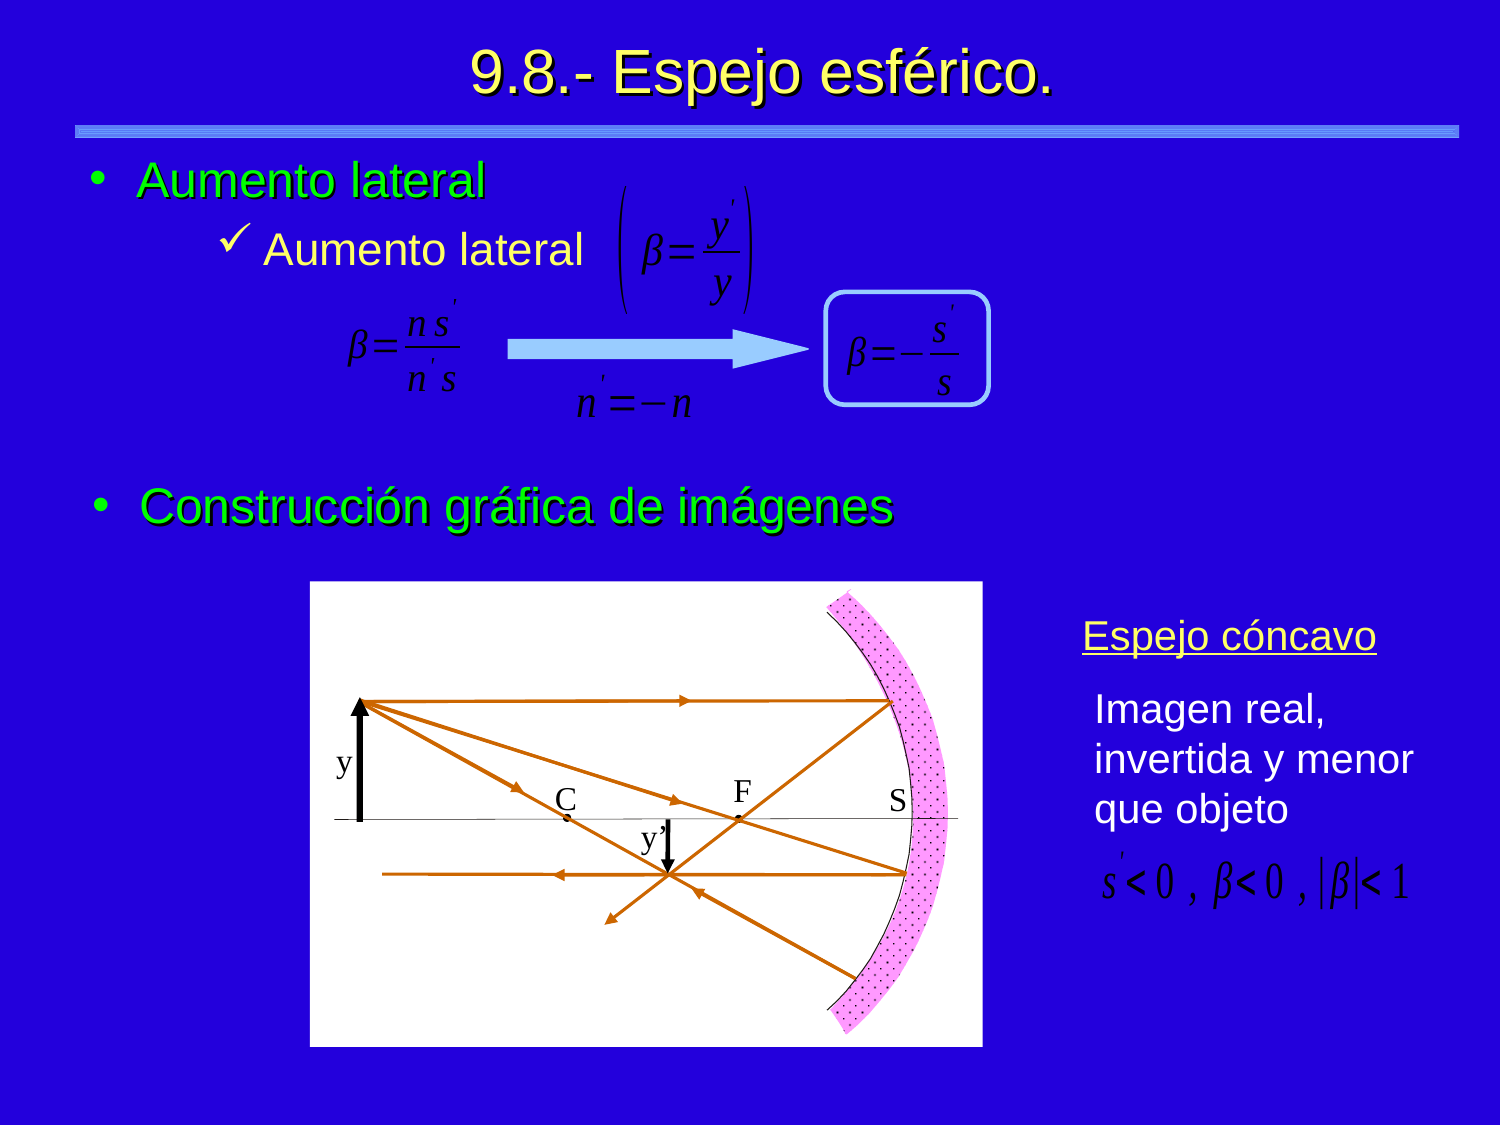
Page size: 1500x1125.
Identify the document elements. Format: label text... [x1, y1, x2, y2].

chart [833, 297, 973, 402]
chart [565, 367, 716, 428]
text_box C [542, 777, 589, 818]
text_box [309, 581, 983, 1047]
text_box F [757, 803, 766, 810]
chart [605, 228, 774, 314]
chart [1090, 842, 1422, 910]
chart [333, 292, 475, 403]
text_box Aumento lateral [123, 228, 605, 300]
text_box [75, 125, 1460, 138]
text_box y [321, 739, 368, 780]
text_box Imagen real, invertida y menor que objeto [1079, 673, 1454, 840]
text_box S [875, 778, 922, 819]
text_box F [719, 769, 766, 810]
text_box 9.8.- Espejo esférico. [50, 23, 1476, 114]
text_box Aumento lateral [74, 139, 1405, 228]
text_box Espejo cóncavo [1042, 600, 1418, 667]
text_box y’ [631, 815, 678, 856]
text_box [508, 330, 809, 368]
text_box C [542, 807, 562, 818]
text_box Construcción gráfica de imágenes [77, 466, 1407, 554]
